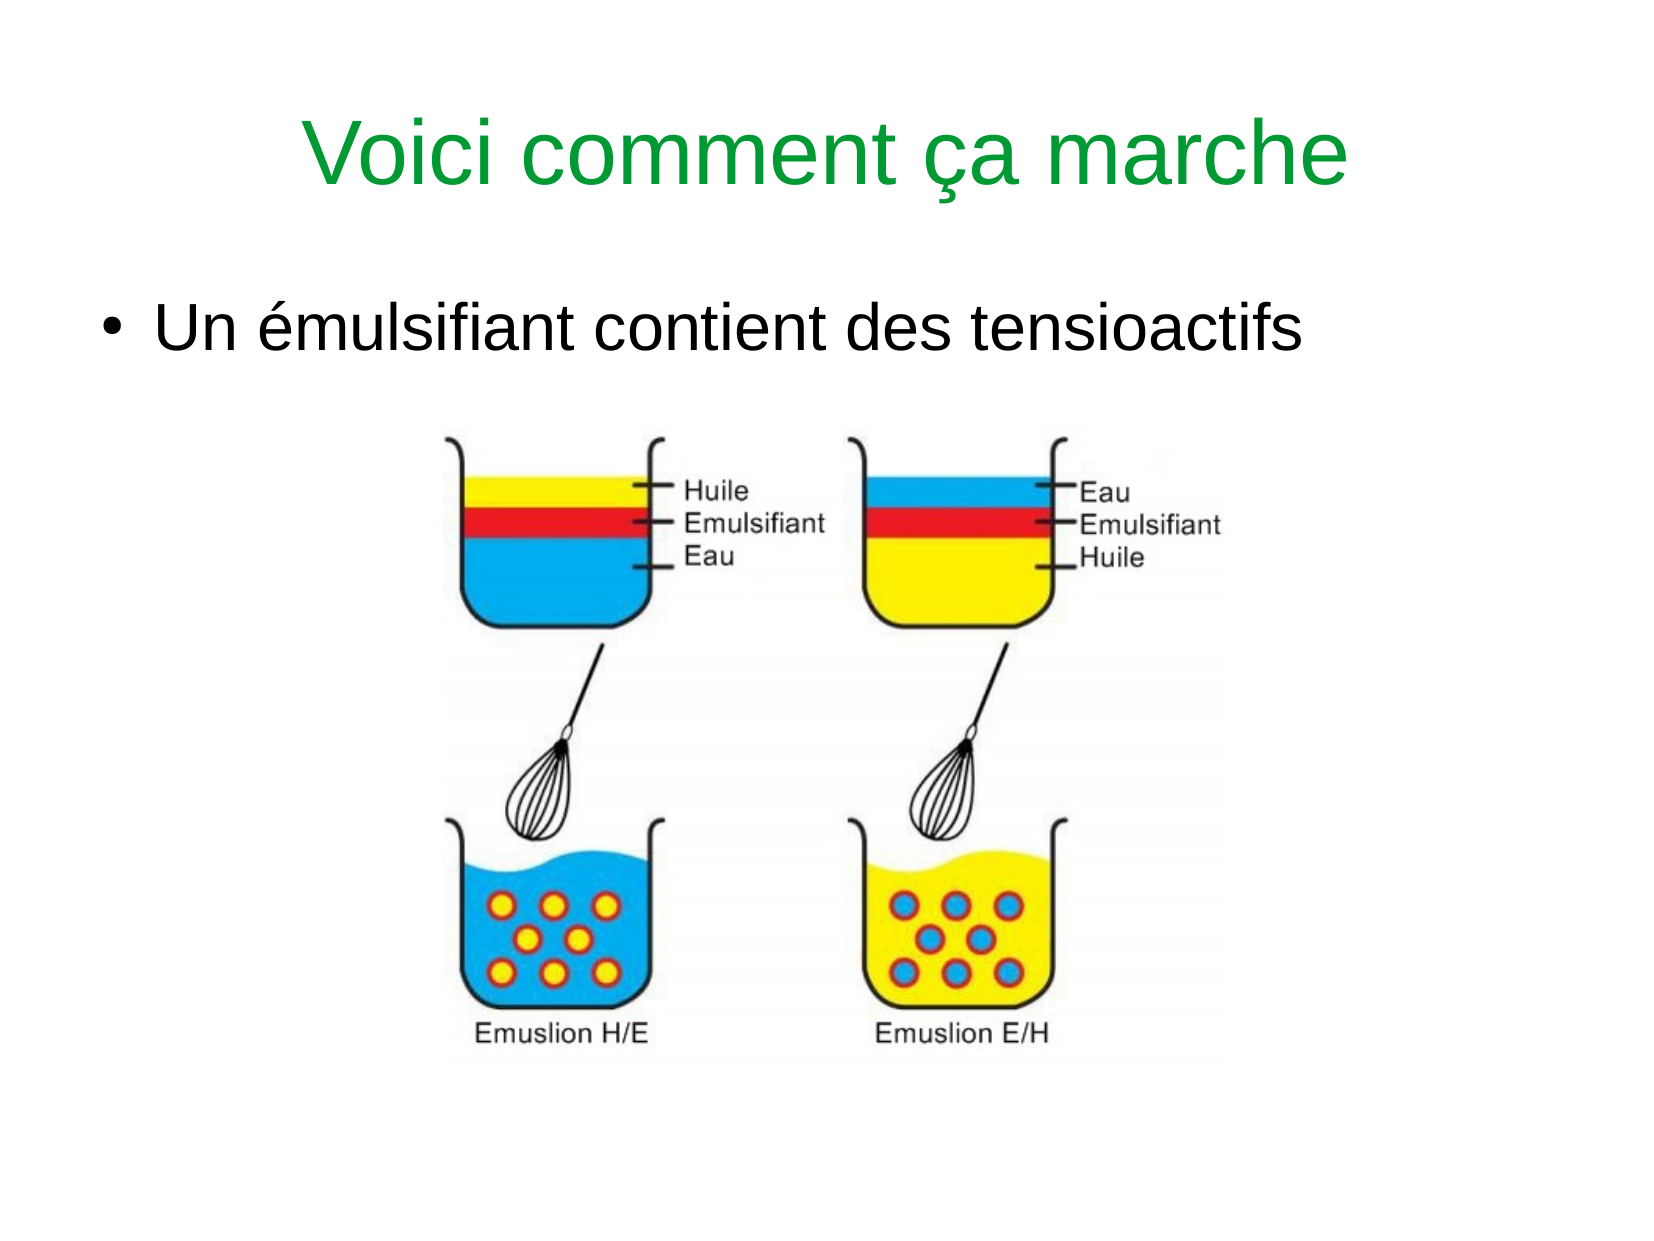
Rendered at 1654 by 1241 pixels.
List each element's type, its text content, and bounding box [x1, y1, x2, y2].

picture [443, 423, 1225, 1063]
list Un émulsifiant contient des tensioactifs [82, 290, 1571, 1010]
title Voici comment ça marche [82, 49, 1571, 257]
